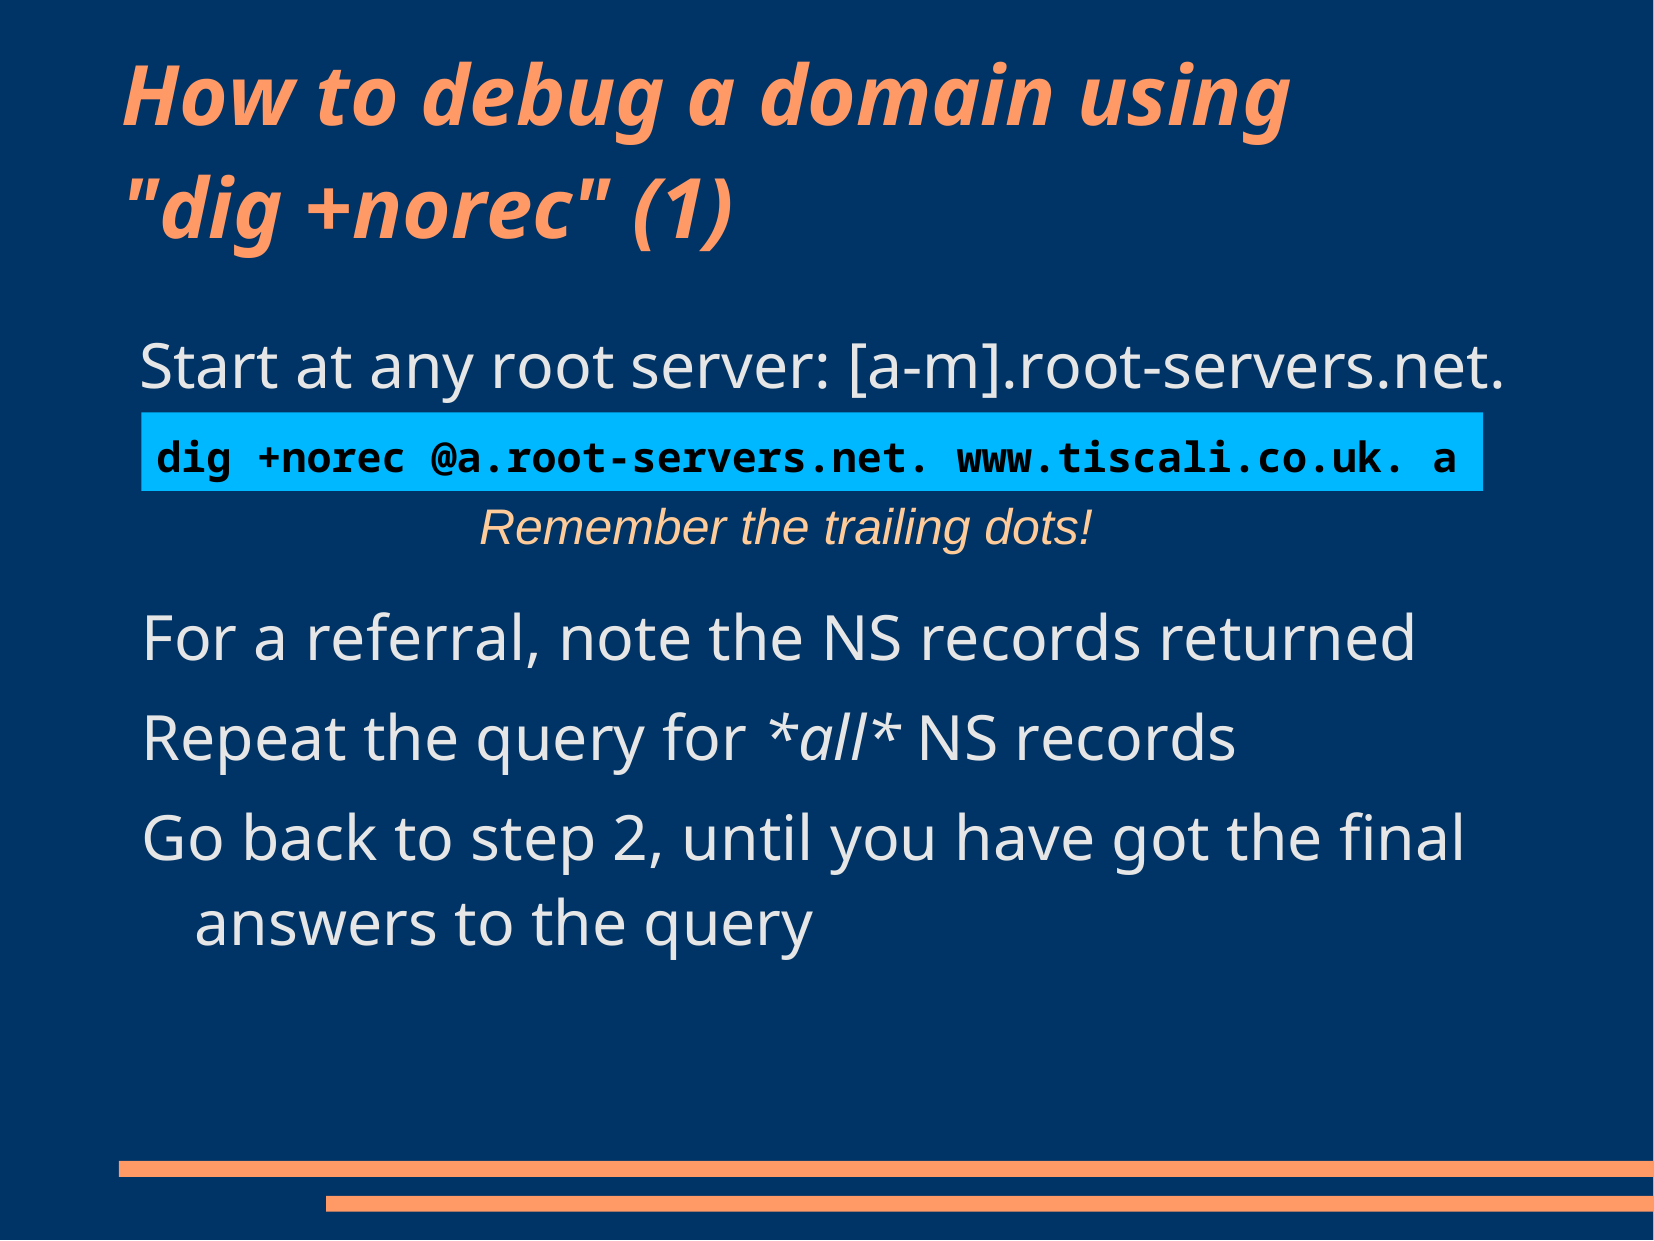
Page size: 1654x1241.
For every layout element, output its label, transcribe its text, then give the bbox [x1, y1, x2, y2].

text_box dig +norec @a.root-servers.net. www.tiscali.co.uk. a [141, 412, 1484, 491]
text_box For a referral, note the NS records returned Repeat the query for *all* NS records Go back to step 2, until you have got the final answers to the query [123, 593, 1564, 912]
list Start at any root server: [a-m].root-servers.net. [121, 322, 1561, 425]
text_box Remember the trailing dots! [478, 499, 1094, 575]
title How to debug a domain using "dig +norec" (1) [121, 46, 1534, 254]
